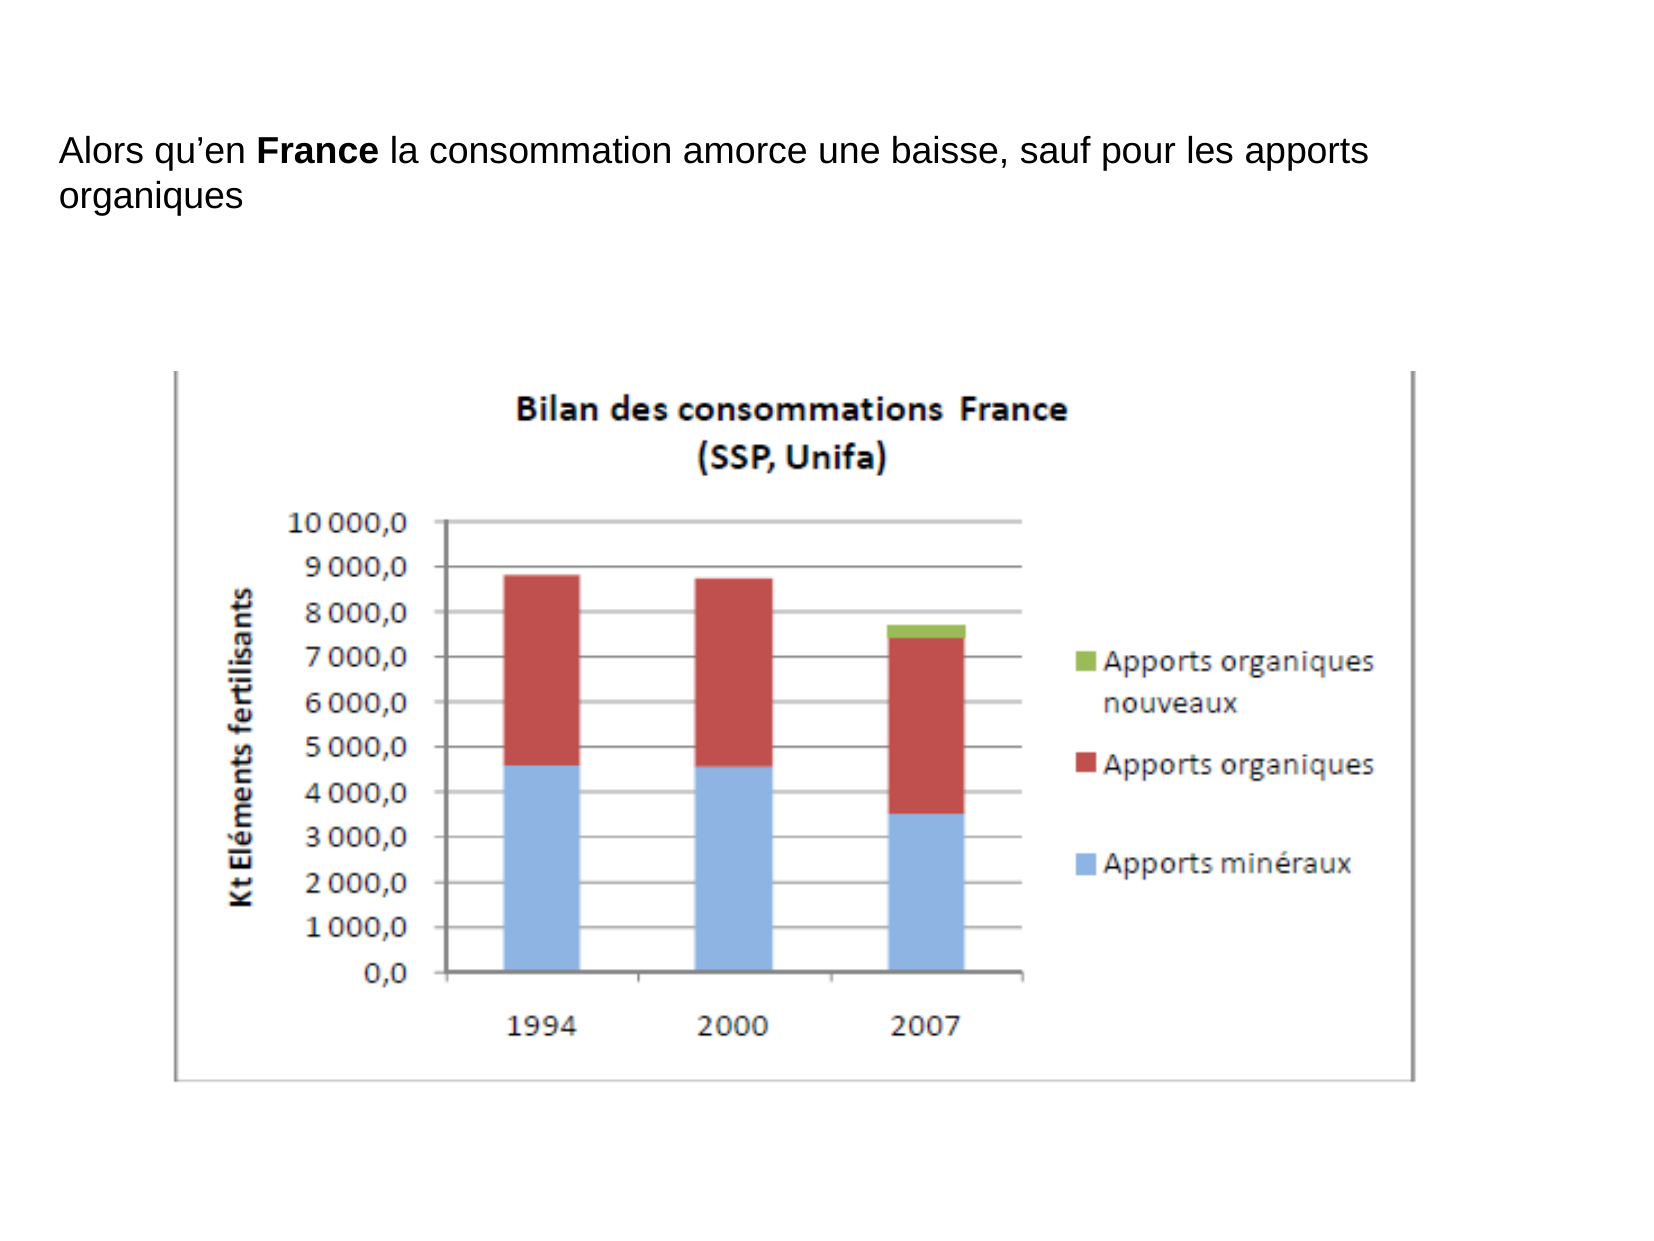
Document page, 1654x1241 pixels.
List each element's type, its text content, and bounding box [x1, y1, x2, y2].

picture [165, 371, 1436, 1105]
list Alors qu’en France la consommation amorce une baisse, sauf pour les apports organiques [58, 76, 1515, 266]
